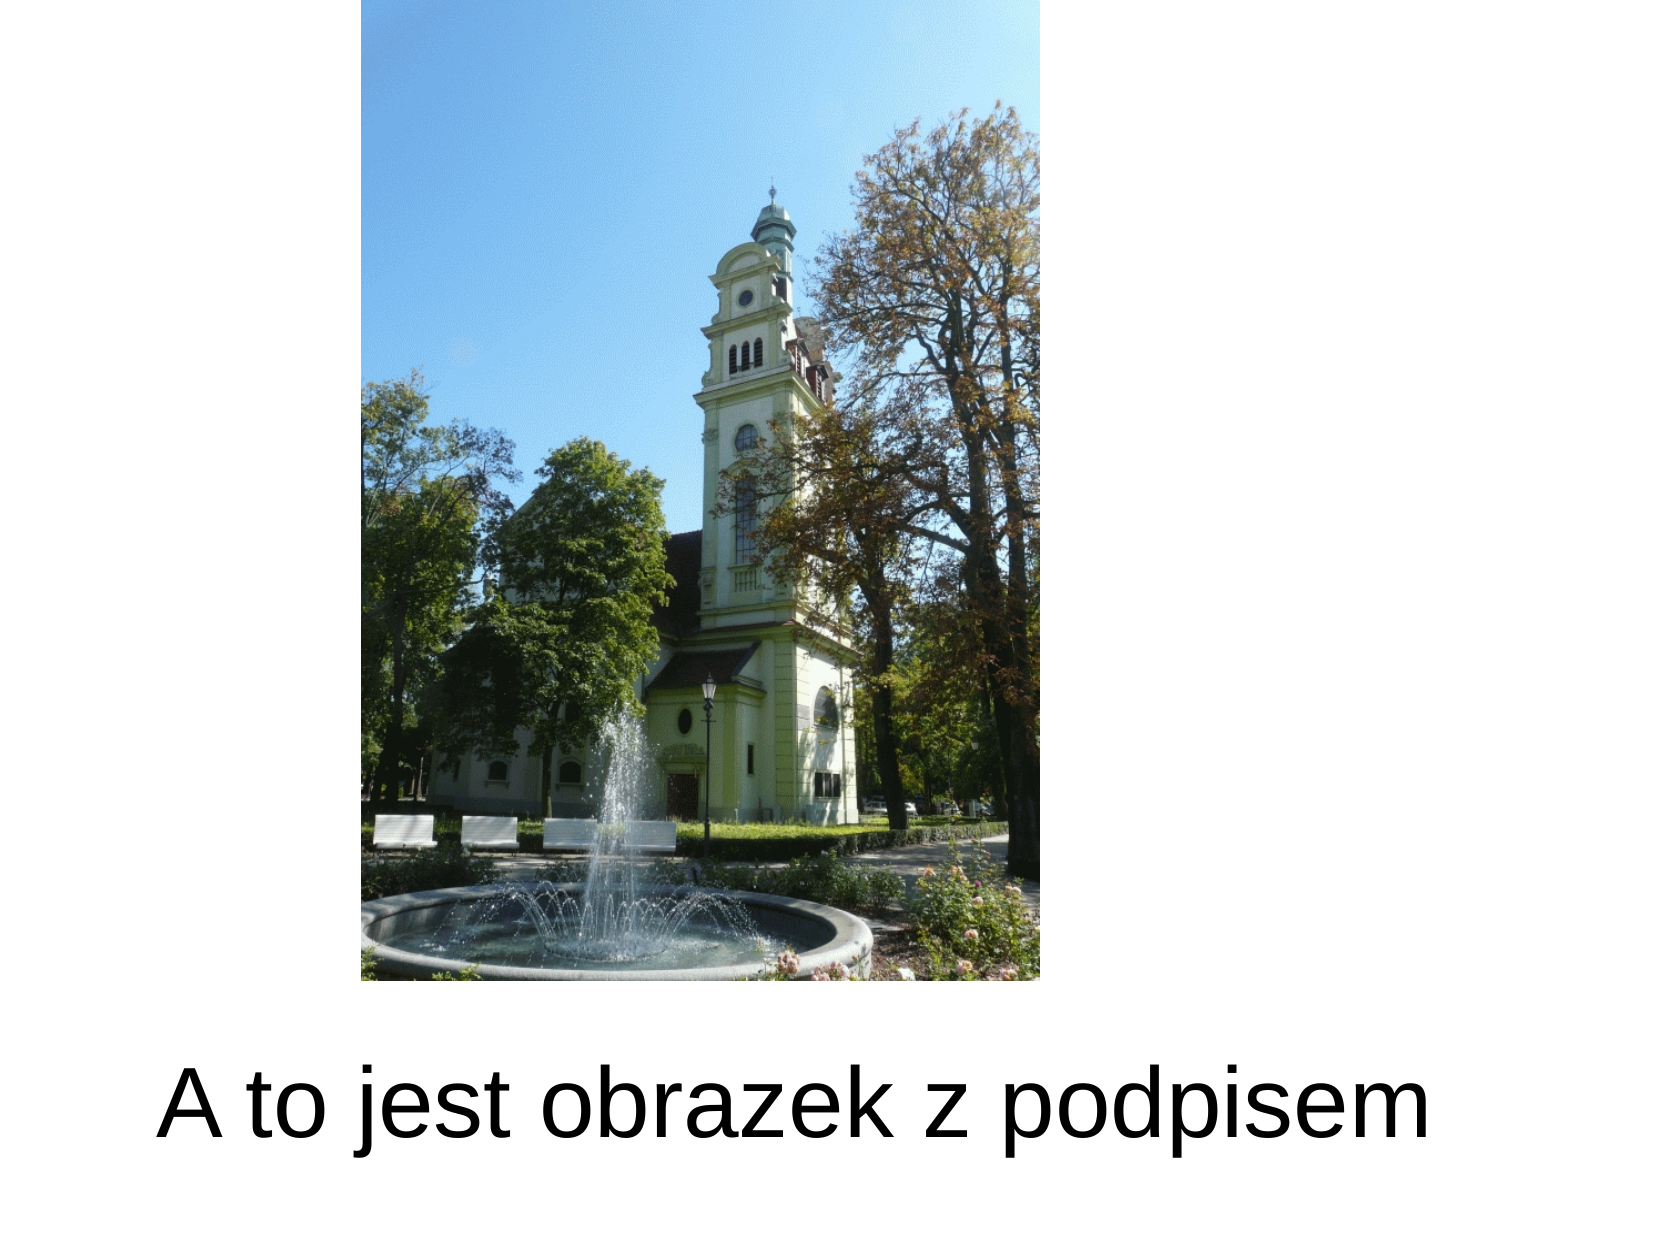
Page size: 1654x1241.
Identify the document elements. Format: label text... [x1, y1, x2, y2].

text_box A to jest obrazek z podpisem [141, 1039, 1607, 1168]
picture [361, 0, 1040, 981]
